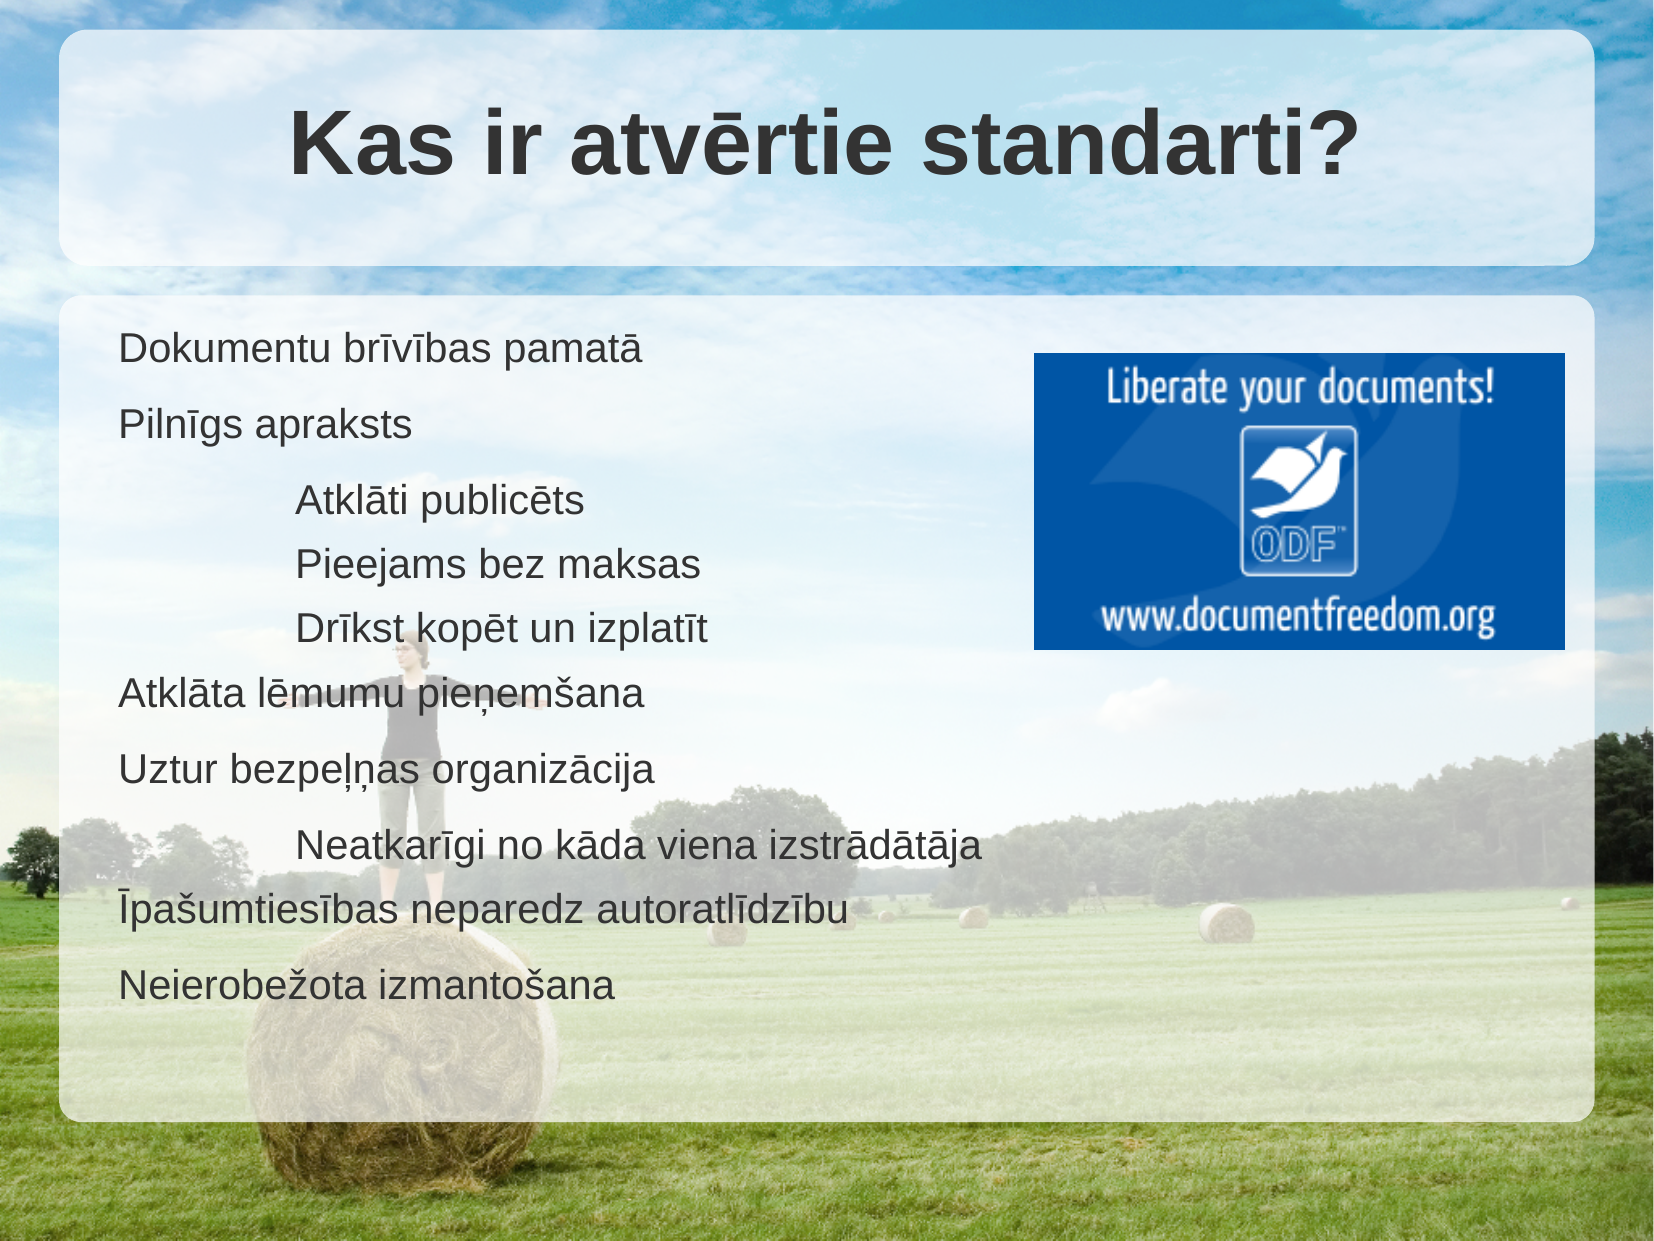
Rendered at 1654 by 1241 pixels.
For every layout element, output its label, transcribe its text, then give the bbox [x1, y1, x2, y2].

title Kas ir atvērtie standarti? [118, 56, 1536, 229]
picture [0, 0, 1654, 1241]
list Dokumentu brīvības pamatā Pilnīgs apraksts Atklāti publicēts Pieejams bez maksas Drīkst kopēt un izplatīt Atklāta lēmumu pieņemšana Uztur bezpeļņas organizācija Neatkarīgi no kāda viena izstrādātāja Īpašumtiesības neparedz autoratlīdzību Neierobežota izmantošana [118, 324, 1571, 1094]
